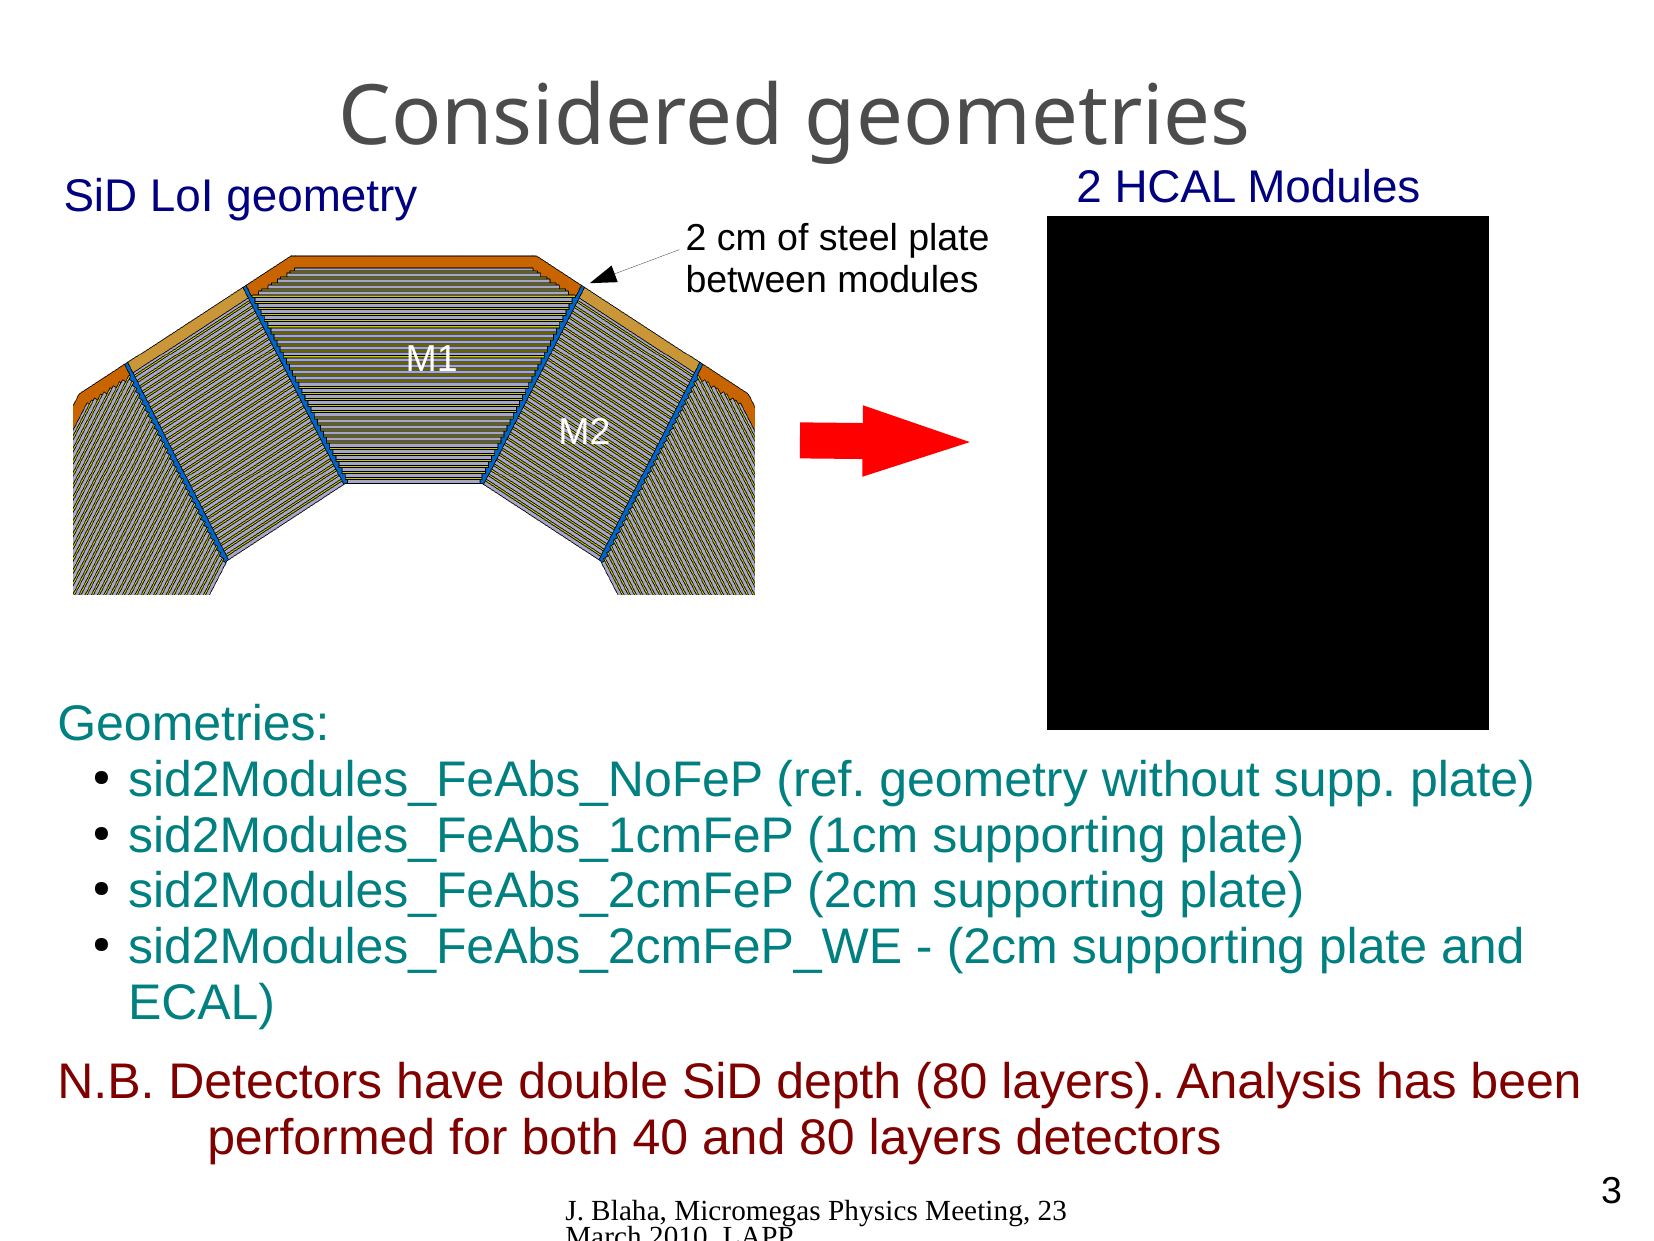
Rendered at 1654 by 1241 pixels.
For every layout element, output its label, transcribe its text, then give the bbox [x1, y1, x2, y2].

text_box M2 [543, 402, 626, 460]
text_box Geometries: sid2Modules_FeAbs_NoFeP (ref. geometry without supp. plate) sid2Modules_FeAbs_1cmFeP (1cm supporting plate) sid2Modules_FeAbs_2cmFeP (2cm supporting plate) sid2Modules_FeAbs_2cmFeP_WE - (2cm supporting plate and ECAL) N.B. Detectors have double SiD depth (80 layers). Analysis has been performed for both 40 and 80 layers detectors [42, 687, 1629, 1173]
text_box [57, 167, 1609, 687]
title Considered geometries [0, 18, 1634, 208]
picture [73, 234, 755, 595]
text_box 2 HCAL Modules [1061, 153, 1498, 220]
text_box 3 [1586, 1161, 1637, 1219]
text_box M1 [390, 329, 473, 387]
text_box 2 cm of steel plate between modules [670, 208, 1006, 308]
text_box SiD LoI geometry [48, 162, 471, 229]
